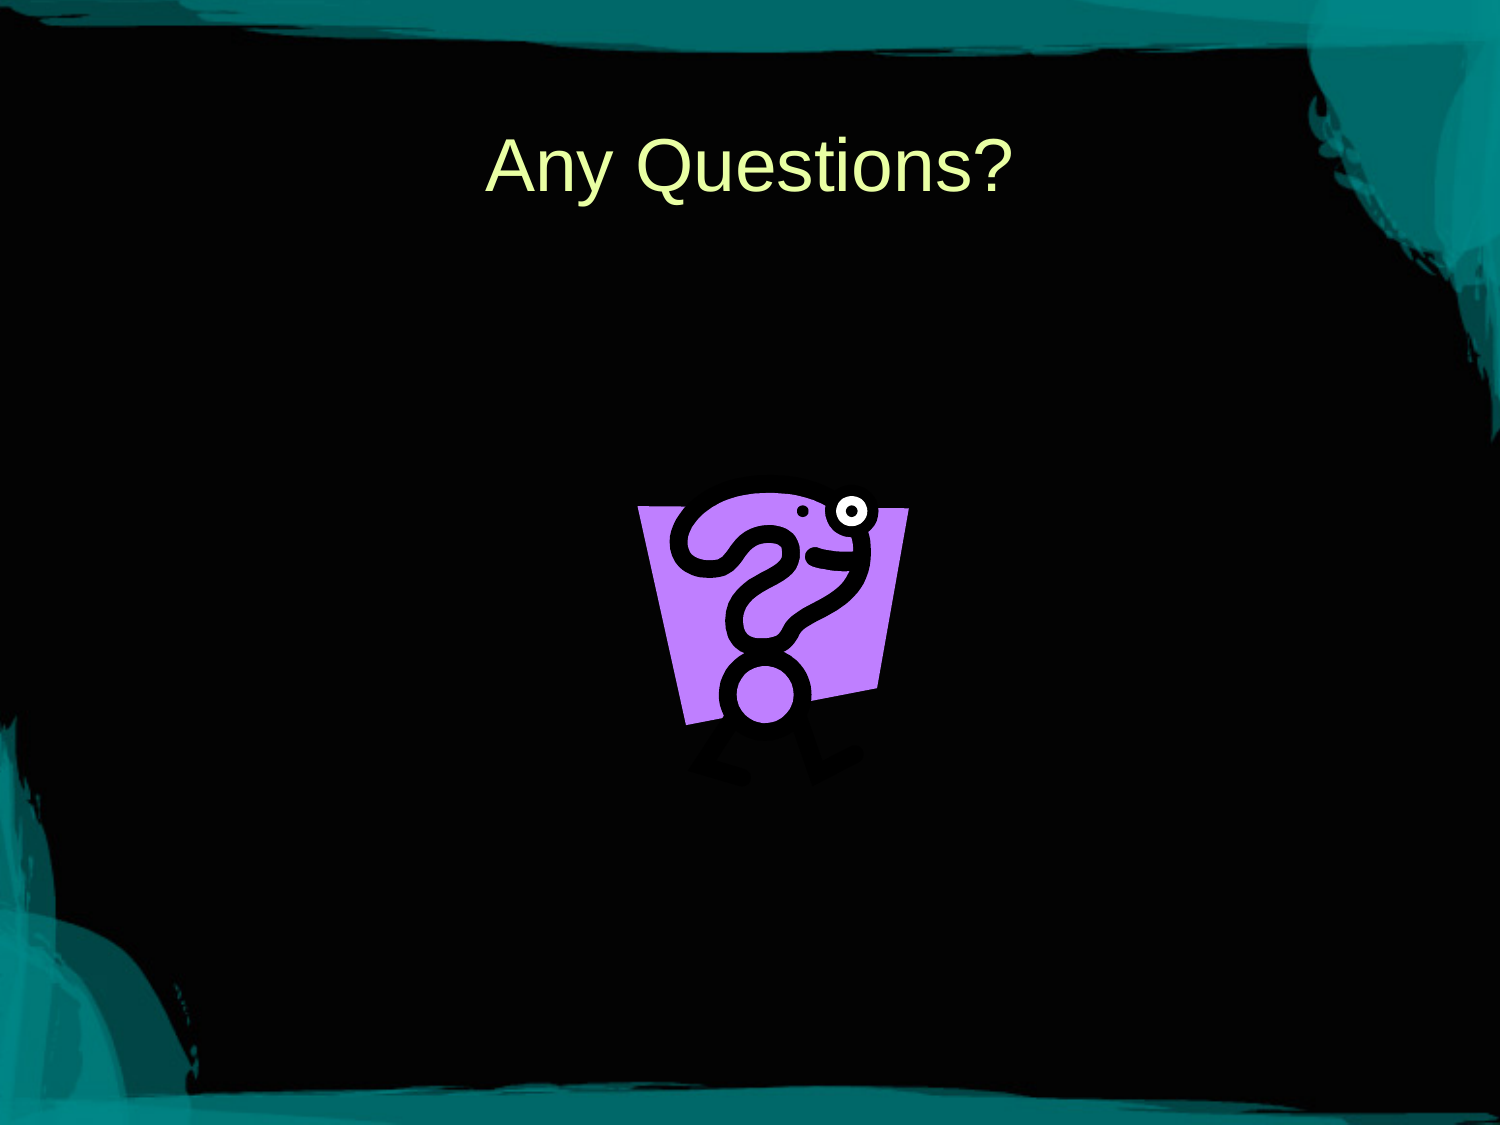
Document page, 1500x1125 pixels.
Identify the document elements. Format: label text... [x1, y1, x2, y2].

picture [0, 0, 1500, 1125]
title Any Questions? [87, 69, 1413, 263]
